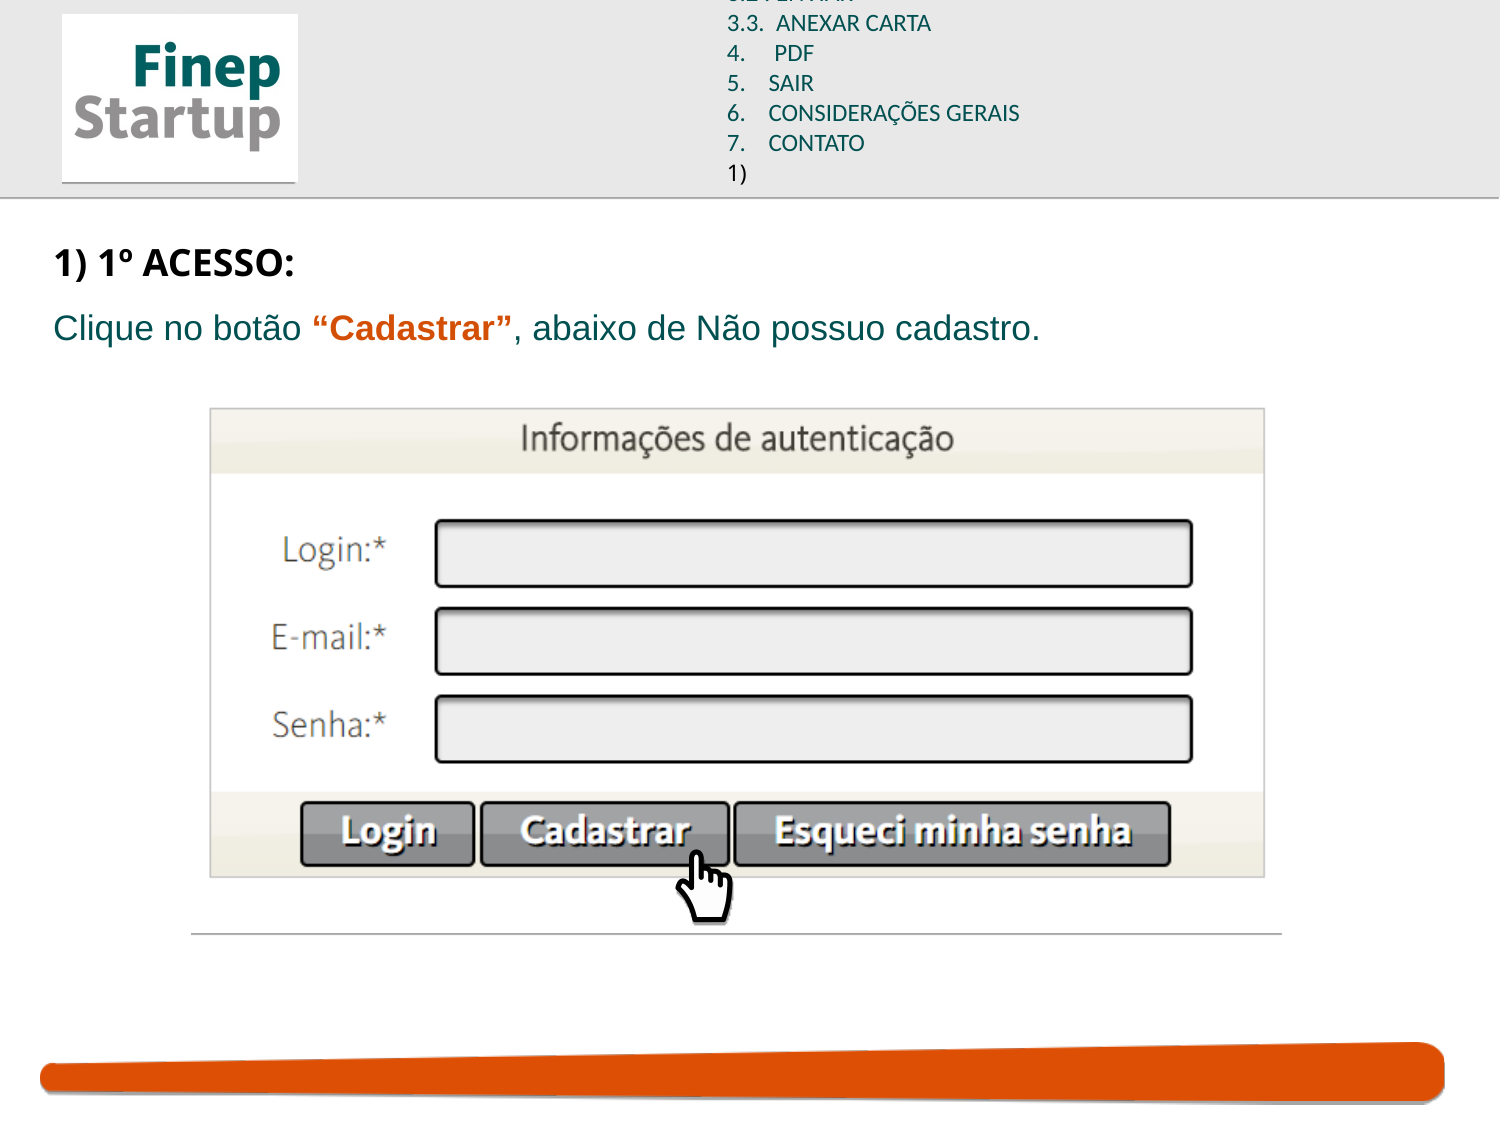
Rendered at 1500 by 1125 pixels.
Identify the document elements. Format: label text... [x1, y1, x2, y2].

picture [62, 14, 298, 182]
text_box Clique no botão “Cadastrar”, abaixo de Não possuo cadastro. [38, 298, 1102, 356]
picture [191, 394, 1284, 933]
title 1. 1º Acesso [62, 870, 1413, 1017]
text_box 1) 1º ACESSO: [38, 232, 310, 292]
text_box 1. 1º ACESSO 2. CADASTRO 3. BOTÕES DO FORMULÁRIO 3.1. SALVAR 3.2 . ENVIAR 3.3. ANEXAR CARTA 4. PDF 5. SAIR 6. CONSIDERAÇÕES GERAIS 7. CONTATO [712, 0, 1480, 195]
